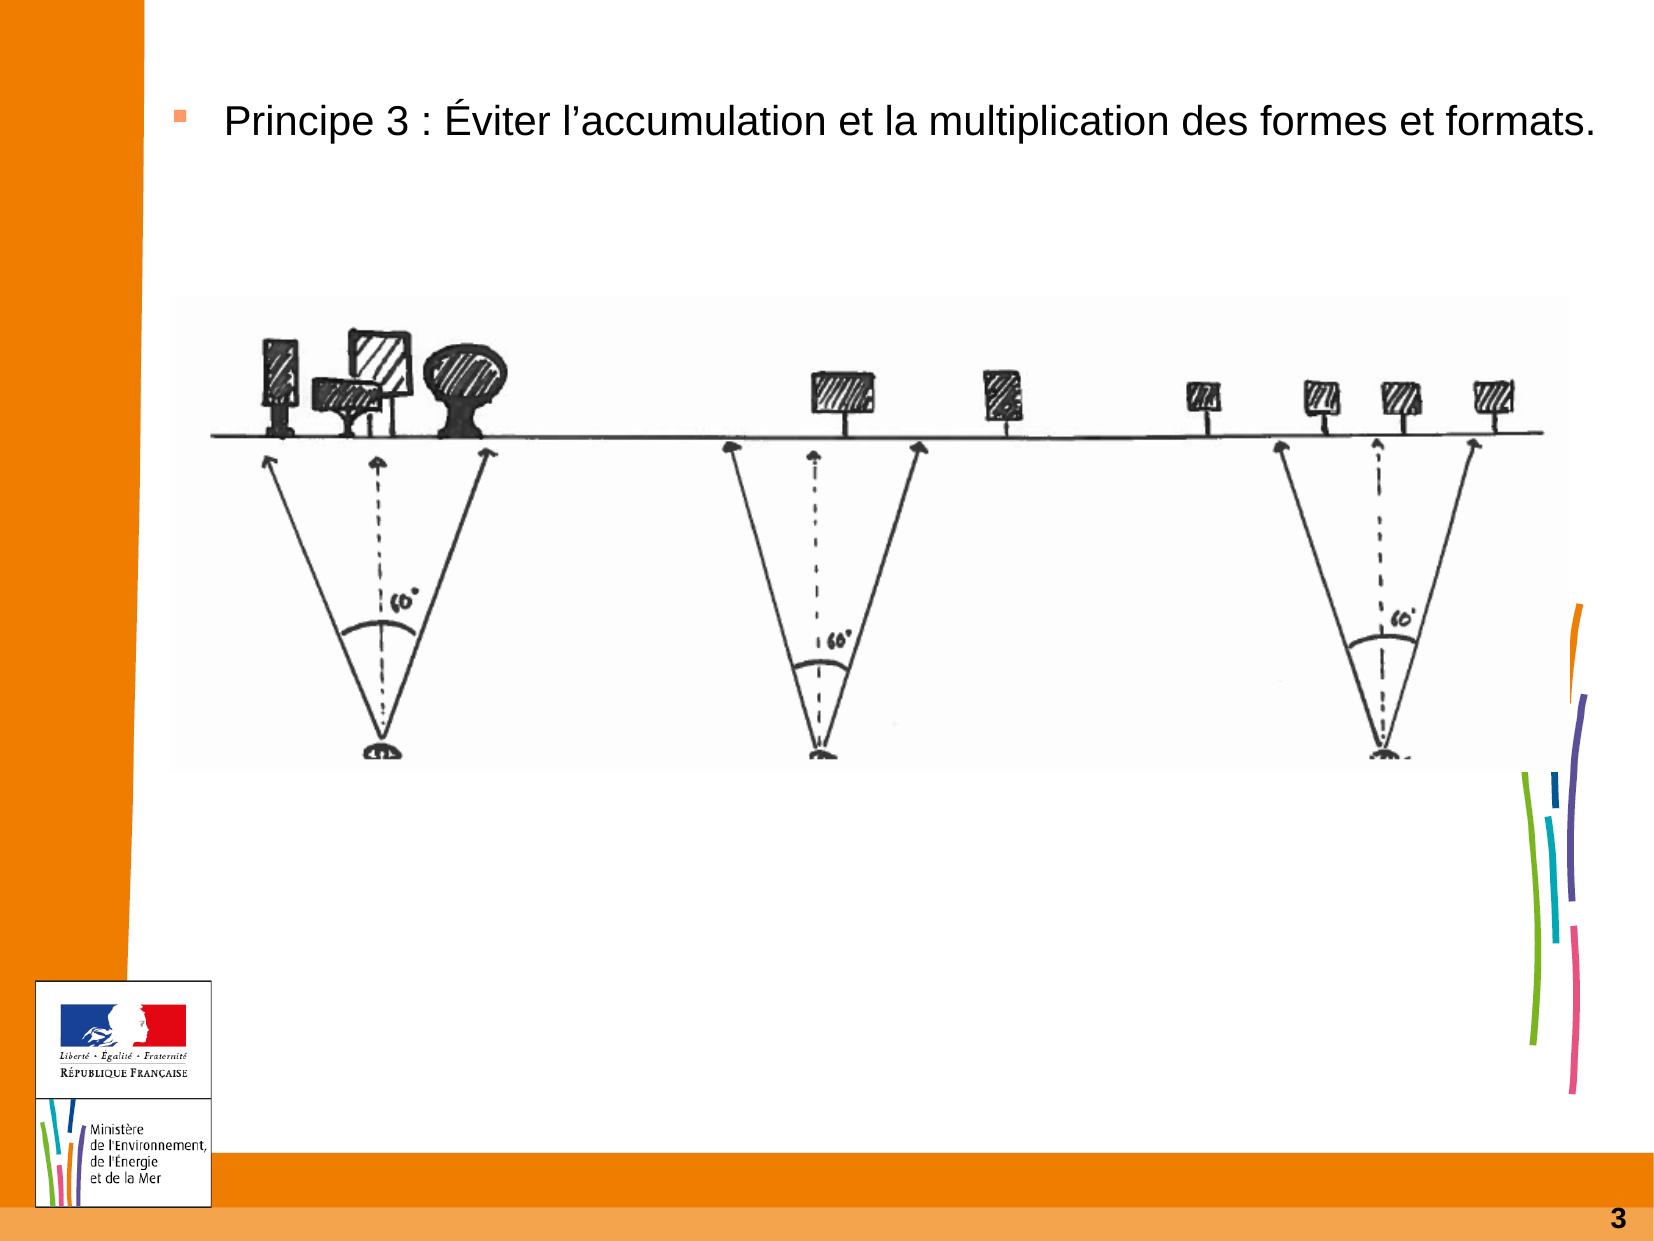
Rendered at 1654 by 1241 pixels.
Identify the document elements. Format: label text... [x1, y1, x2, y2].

list Principe 3 : Éviter l’accumulation et la multiplication des formes et formats. [152, 97, 1617, 191]
picture [0, 0, 1654, 1241]
